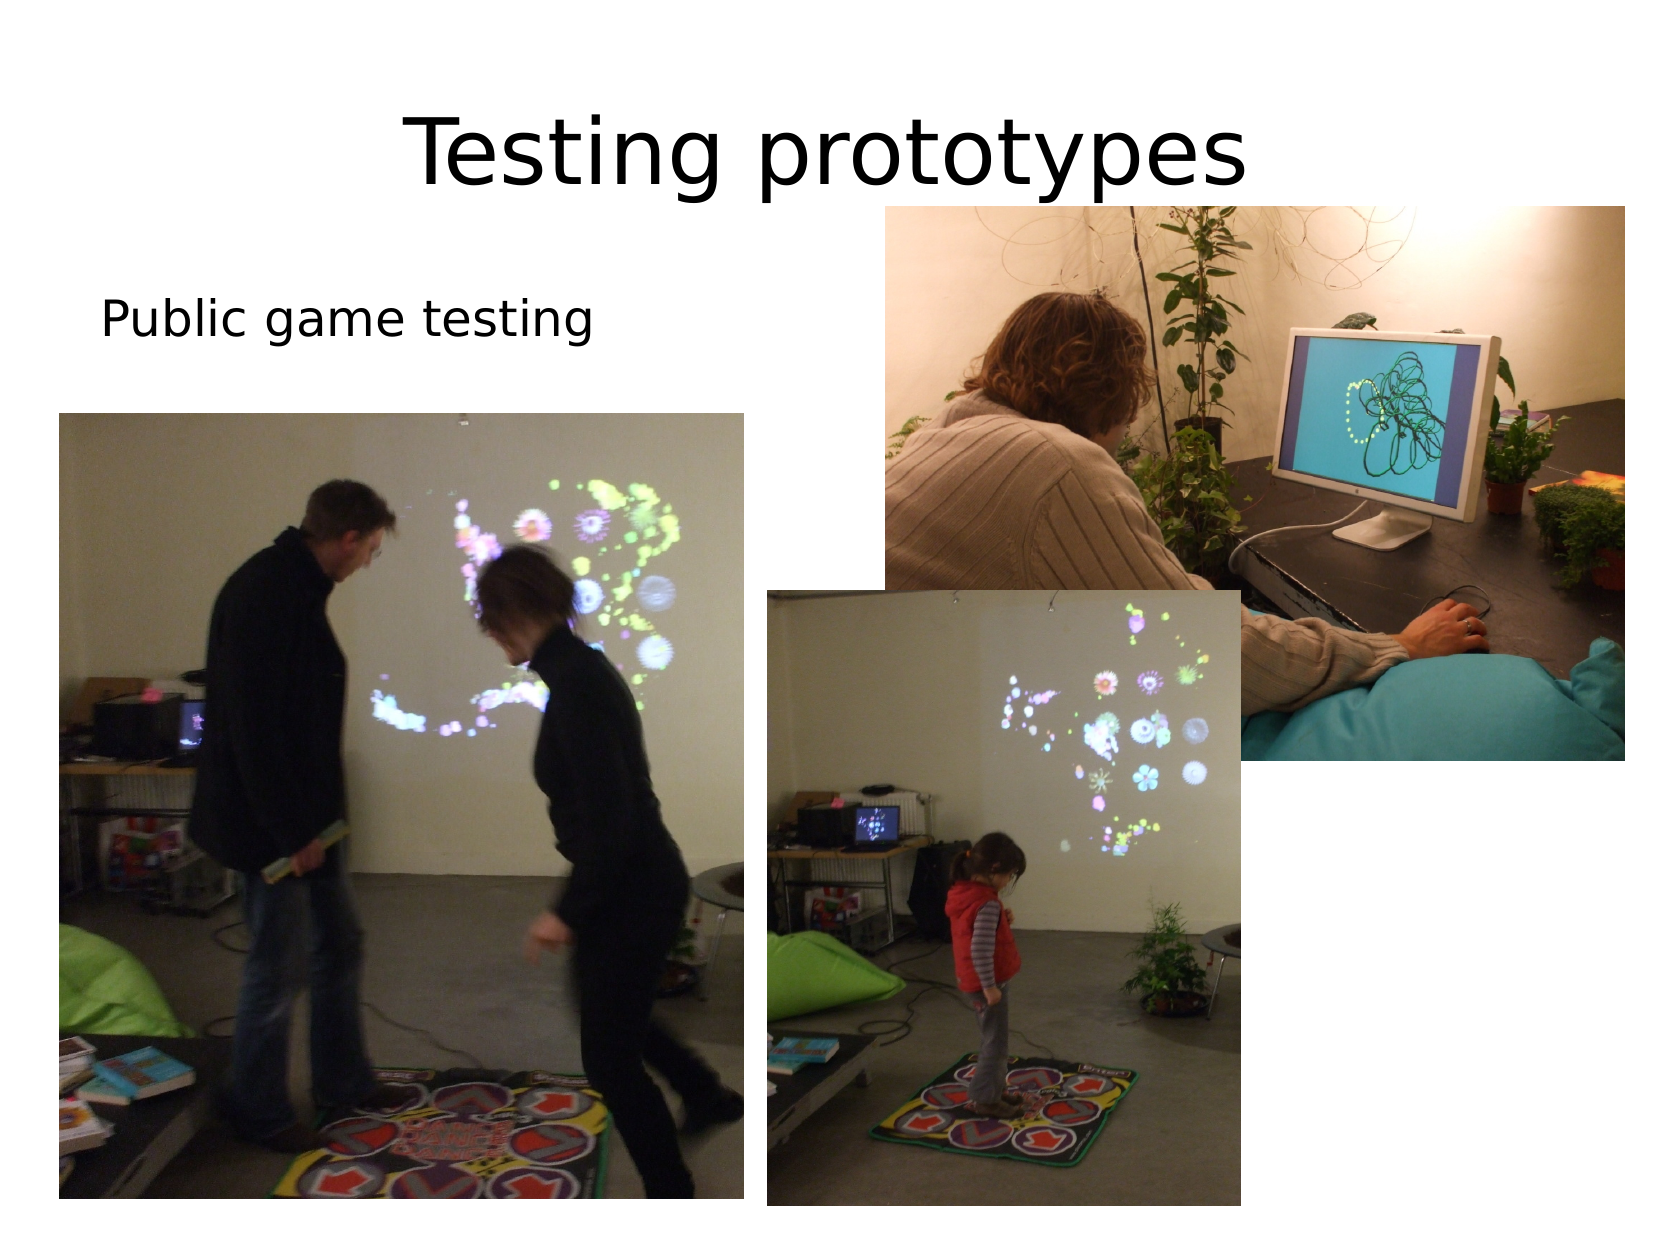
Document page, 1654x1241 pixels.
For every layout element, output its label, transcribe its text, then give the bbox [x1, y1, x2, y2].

title Testing prototypes [82, 56, 1571, 250]
picture [59, 413, 744, 1199]
list Public game testing [82, 290, 916, 1094]
picture [767, 206, 1625, 1206]
